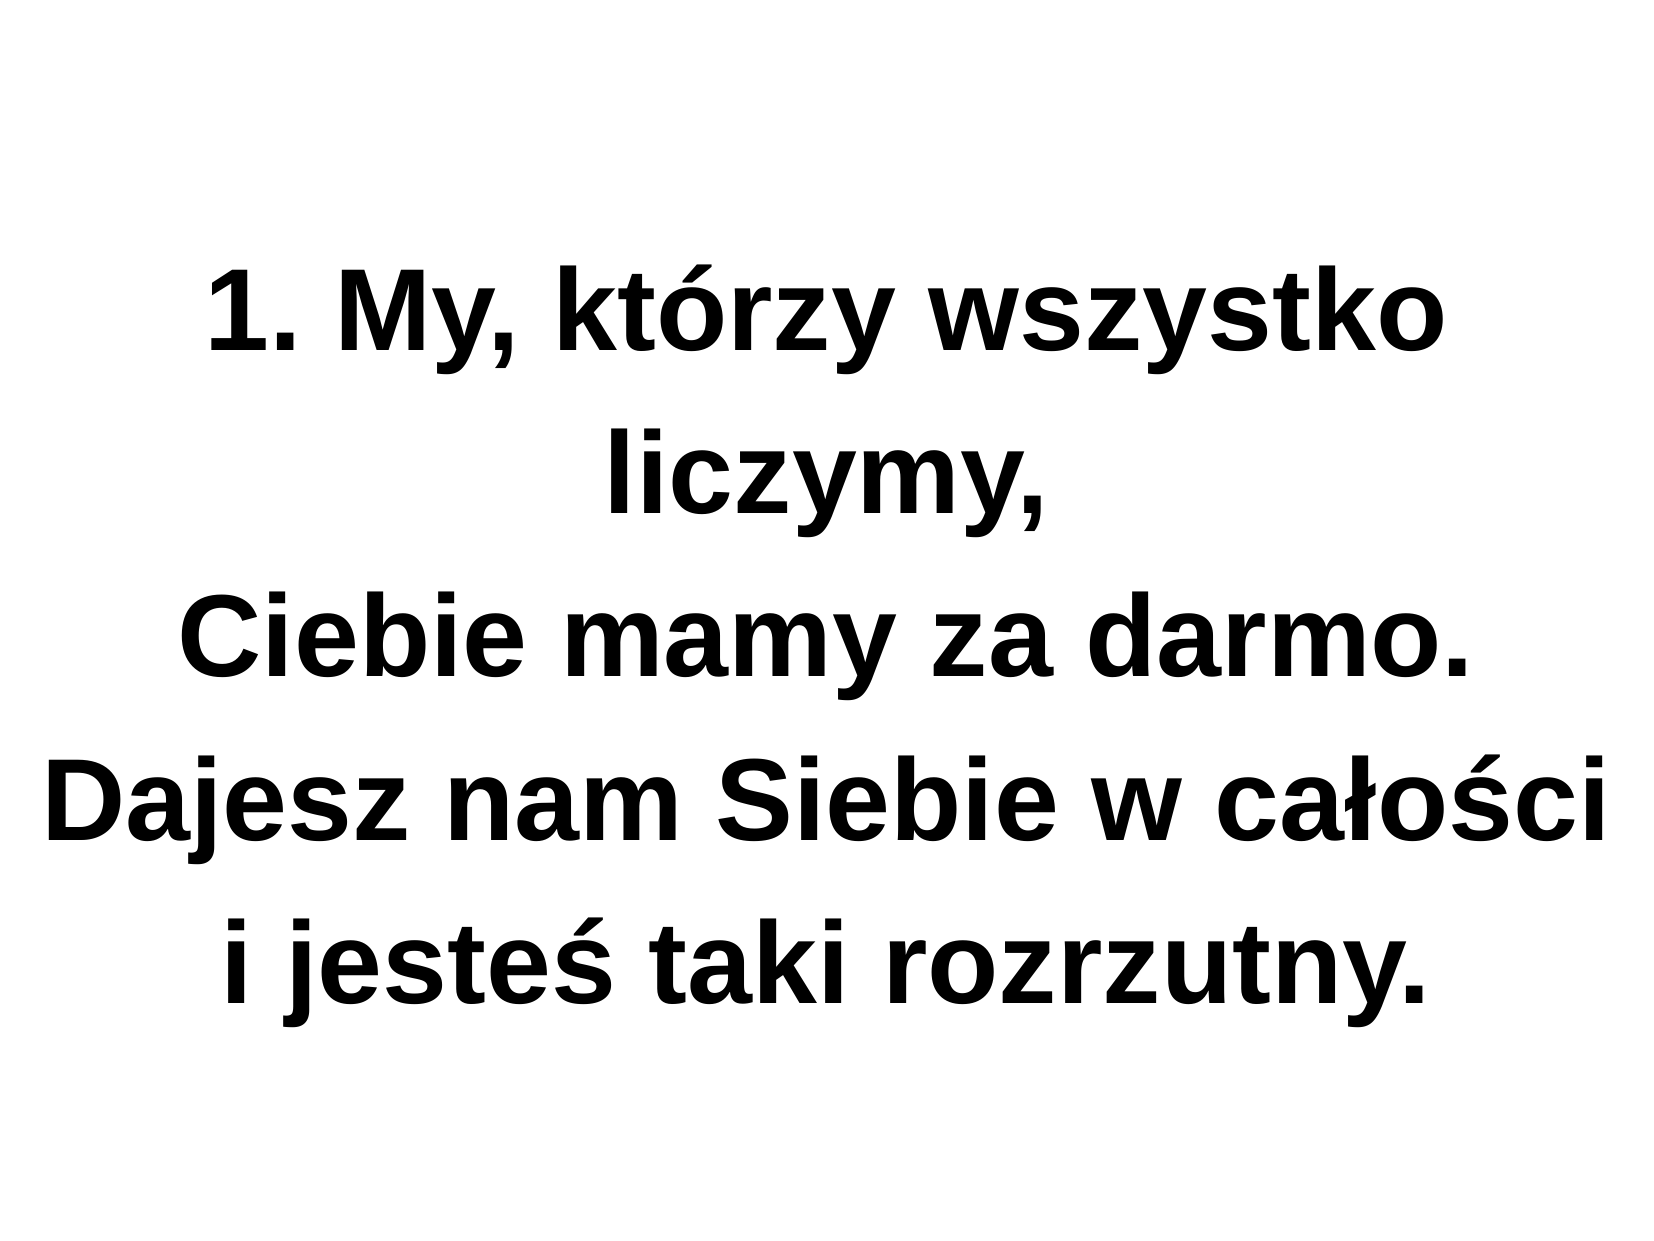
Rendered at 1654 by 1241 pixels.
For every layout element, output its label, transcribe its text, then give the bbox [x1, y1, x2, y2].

subtitle 1. My, którzy wszystko liczymy, Ciebie mamy za darmo. Dajesz nam Siebie w całości i jesteś taki rozrzutny. [0, 0, 1654, 1241]
